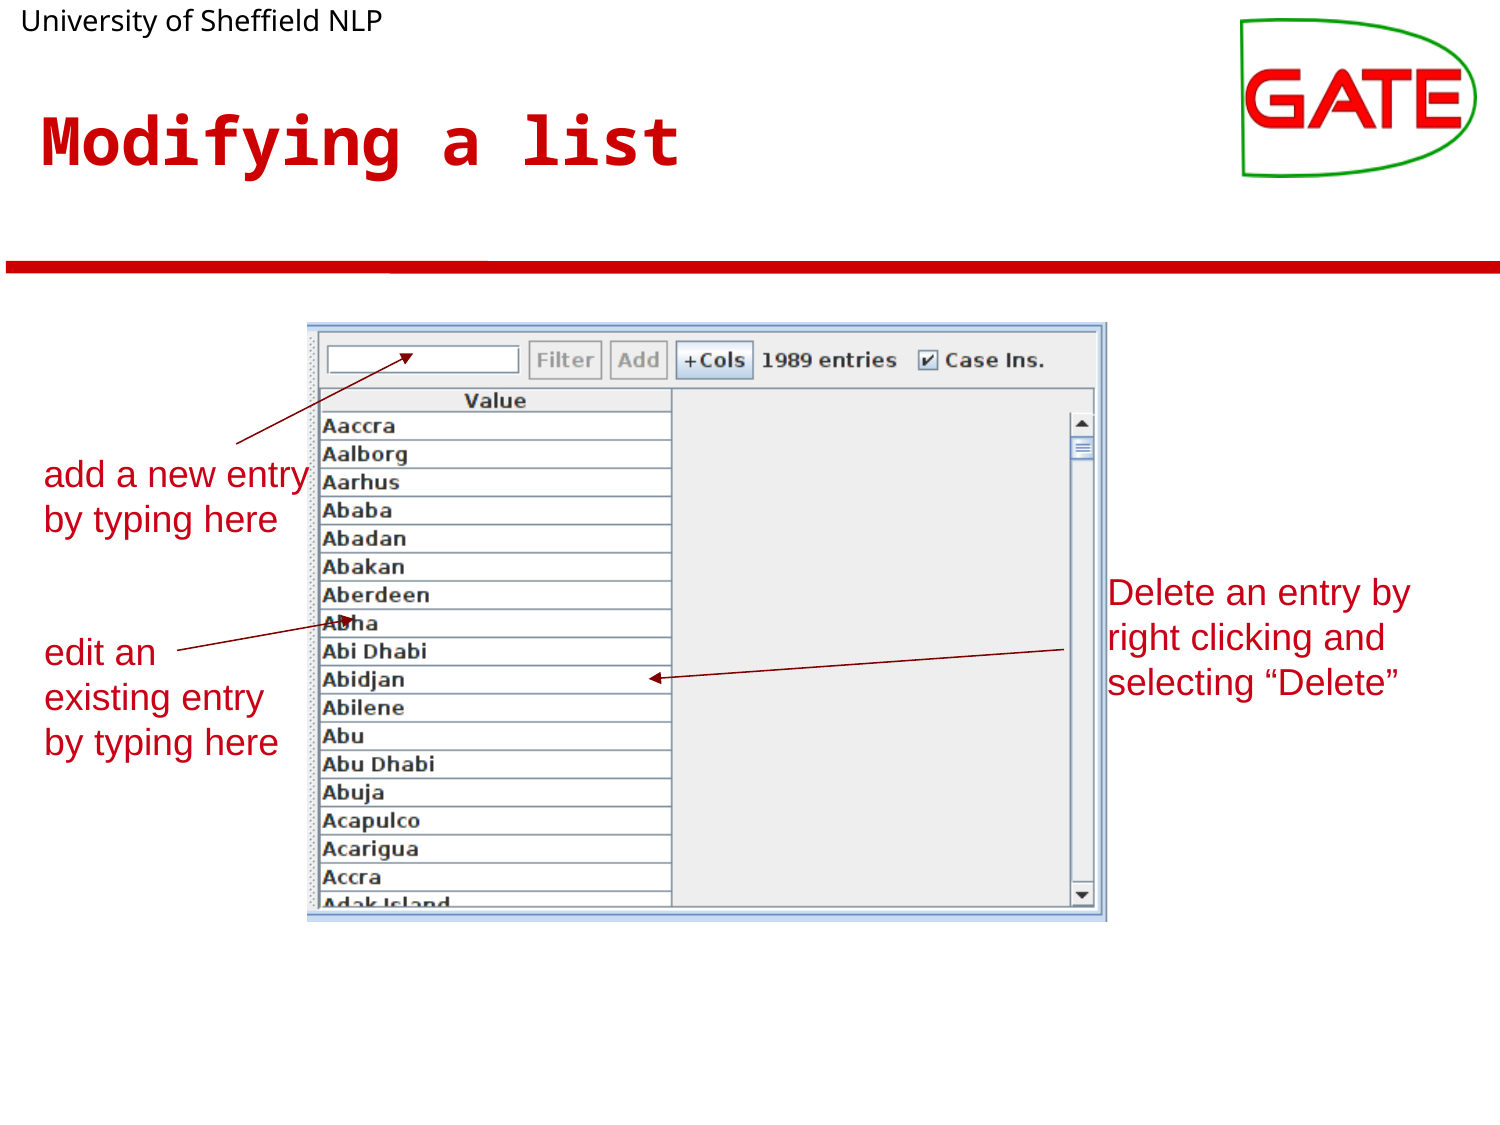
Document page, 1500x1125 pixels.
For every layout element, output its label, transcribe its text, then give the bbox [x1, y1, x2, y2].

text_box add a new entry by typing here [28, 442, 325, 548]
text_box edit an existing entry by typing here [29, 620, 296, 827]
text_box Modifying a list [41, 45, 1383, 240]
picture [1240, 18, 1477, 178]
picture [307, 322, 1109, 922]
text_box Delete an entry by right clicking and selecting “Delete” [1092, 560, 1477, 798]
